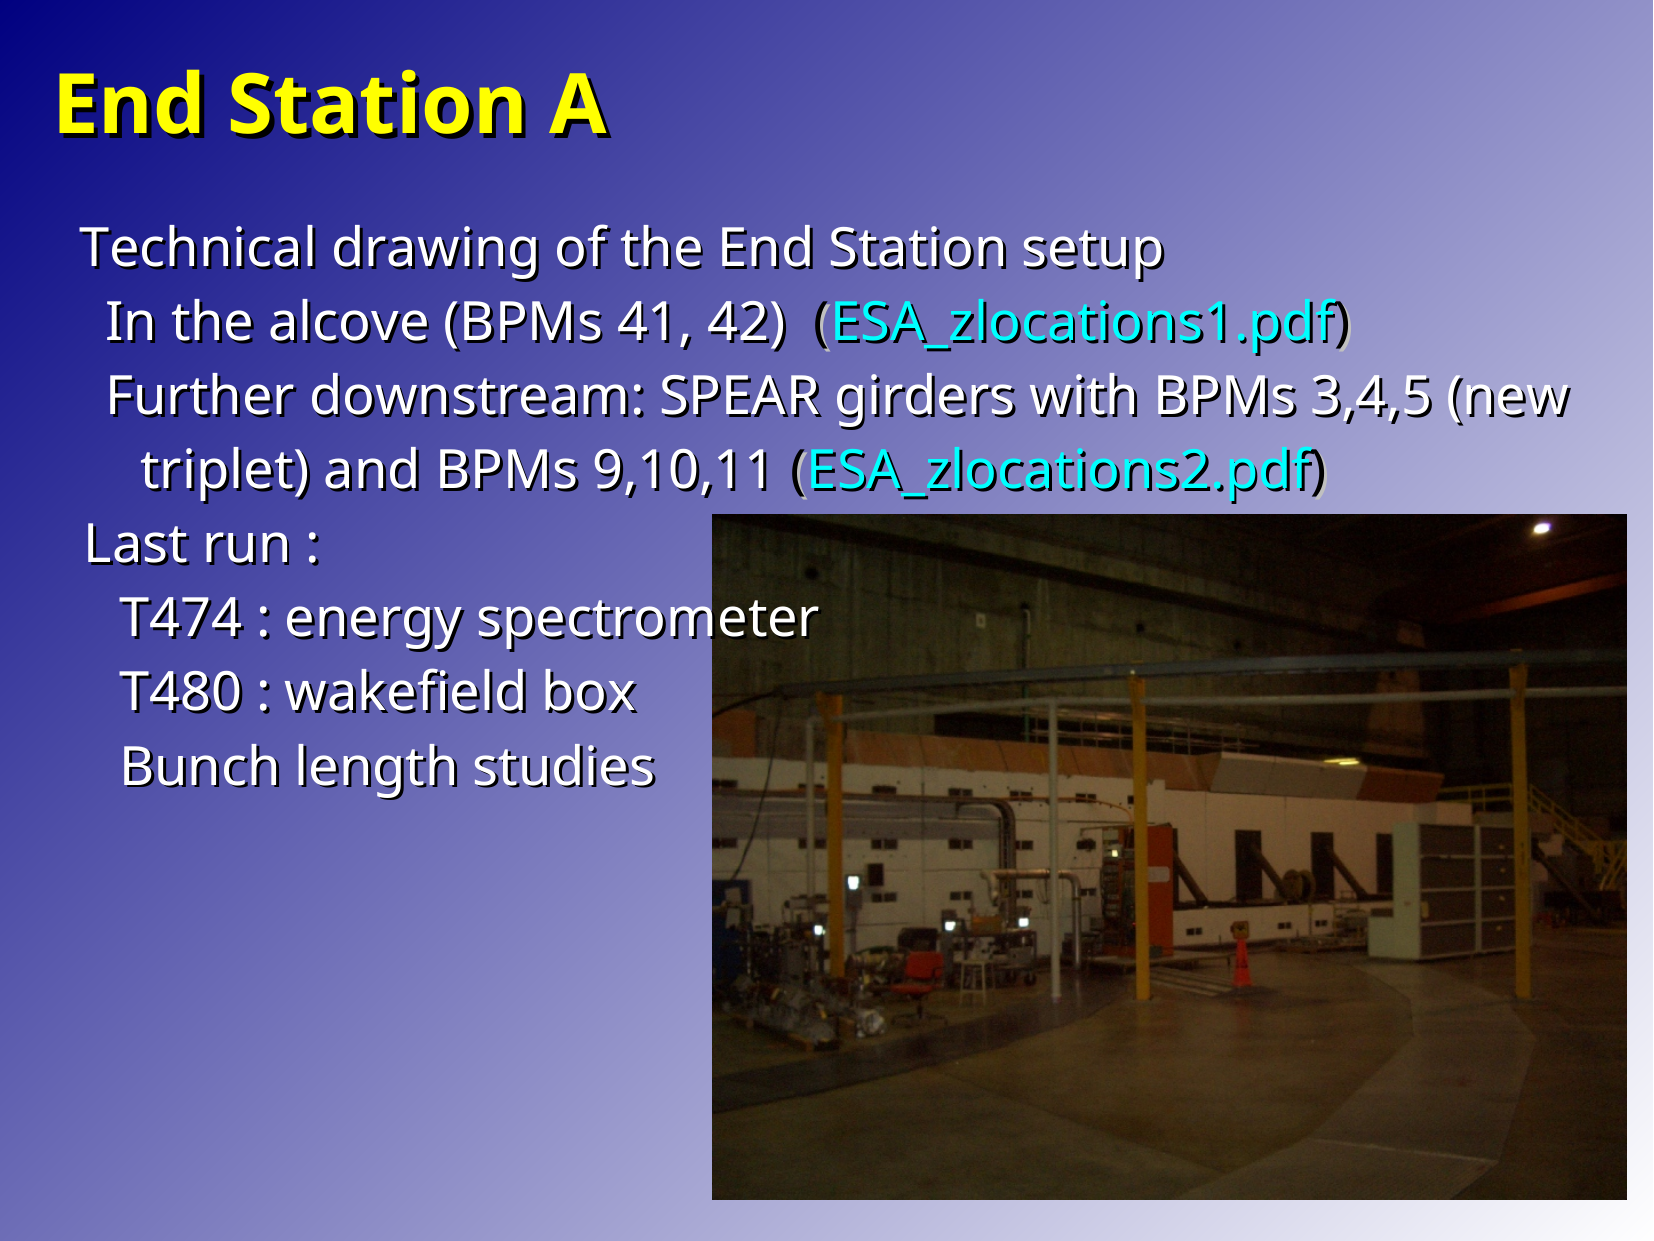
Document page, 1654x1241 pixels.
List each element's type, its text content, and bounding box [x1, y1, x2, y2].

text_box End Station A [37, 37, 1088, 155]
picture [712, 514, 1627, 1201]
text_box Technical drawing of the End Station setup In the alcove (BPMs 41, 42) (ESA_zlocations1.pdf) Further downstream: SPEAR girders with BPMs 3,4,5 (new triplet) and BPMs 9,10,11 (ESA_zlocations2.pdf) Last run : T474 : energy spectrometer T480 : wakefield box Bunch length studies [54, 201, 1593, 741]
